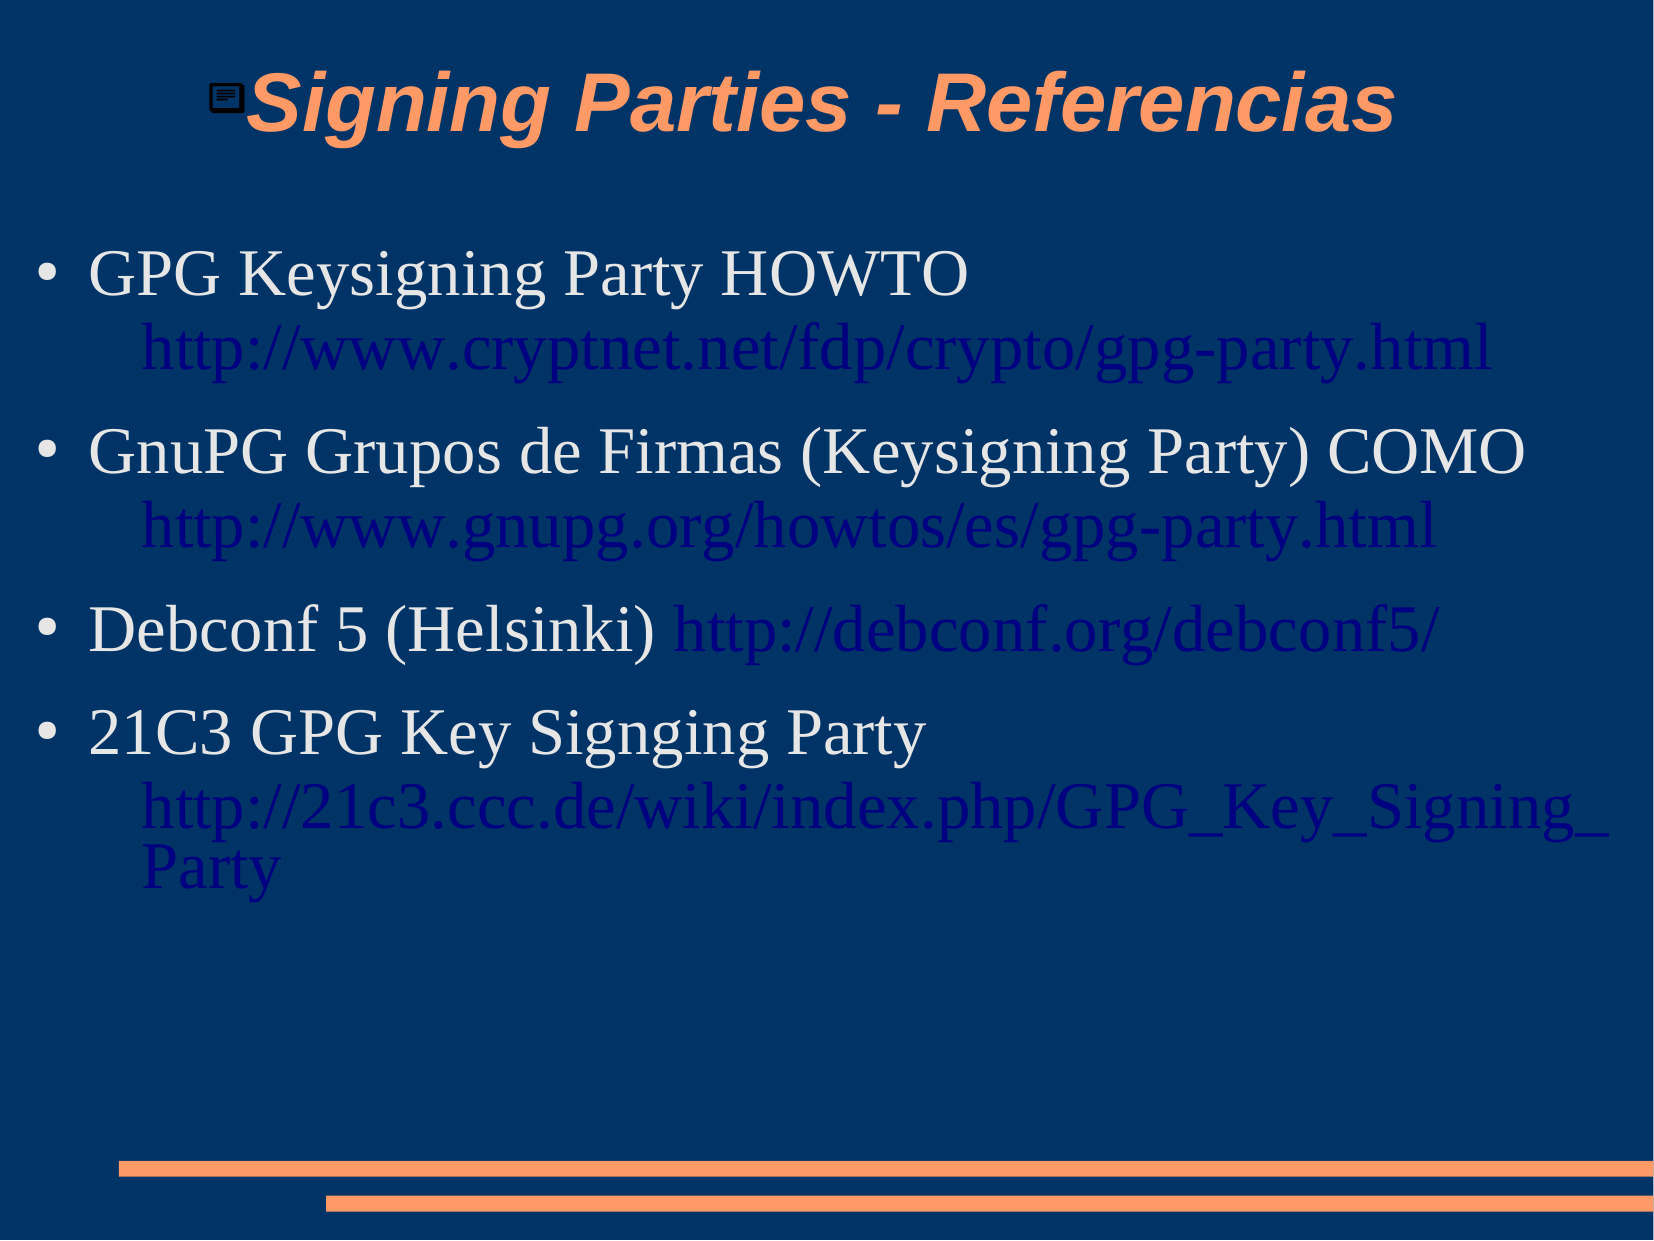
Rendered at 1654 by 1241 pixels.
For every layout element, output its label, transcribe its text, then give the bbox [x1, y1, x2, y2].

title Signing Parties - Referencias [88, 0, 1501, 207]
list GPG Keysigning Party HOWTO http://www.cryptnet.net/fdp/crypto/gpg-party.html GnuPG Grupos de Firmas (Keysigning Party) COMO http://www.gnupg.org/howtos/es/gpg-party.html Debconf 5 (Helsinki) http://debconf.org/debconf5/ 21C3 GPG Key Signging Party http://21c3.ccc.de/wiki/index.php/GPG_Key_Signing_Party [0, 236, 1625, 1182]
